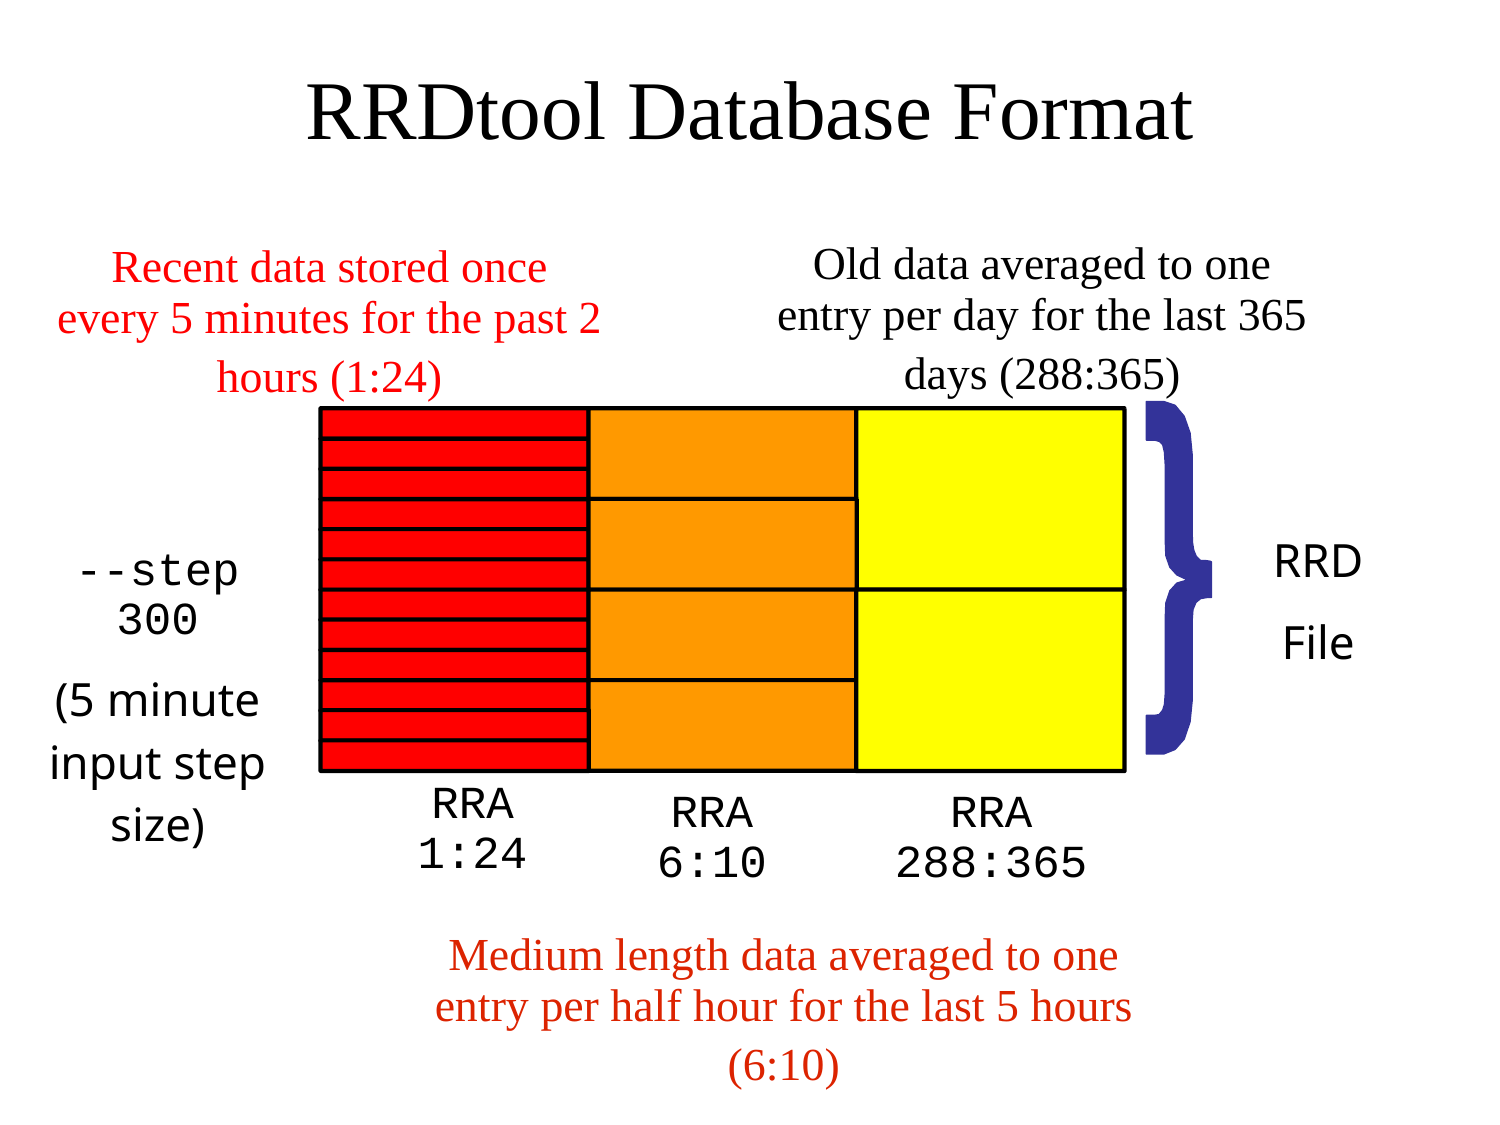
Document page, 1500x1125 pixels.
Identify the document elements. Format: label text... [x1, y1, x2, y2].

text_box Recent data stored once every 5 minutes for the past 2 hours (1:24)‏ [41, 234, 618, 413]
text_box Medium length data averaged to one entry per half hour for the last 5 hours (6:10)‏ [414, 922, 1154, 1101]
text_box [320, 408, 1125, 772]
text_box Old data averaged to one entry per day for the last 365 days (288:365)‏ [759, 232, 1325, 411]
text_box --step 300 (5 minute input step size)‏ [16, 540, 299, 863]
text_box RRA 288:365 [849, 782, 1133, 896]
text_box RRDtool Database Format [0, 58, 1500, 165]
text_box [1146, 401, 1212, 754]
text_box RRA 1:24 [363, 773, 582, 888]
text_box RRD File [1247, 522, 1389, 681]
text_box RRA 6:10 [603, 782, 821, 896]
